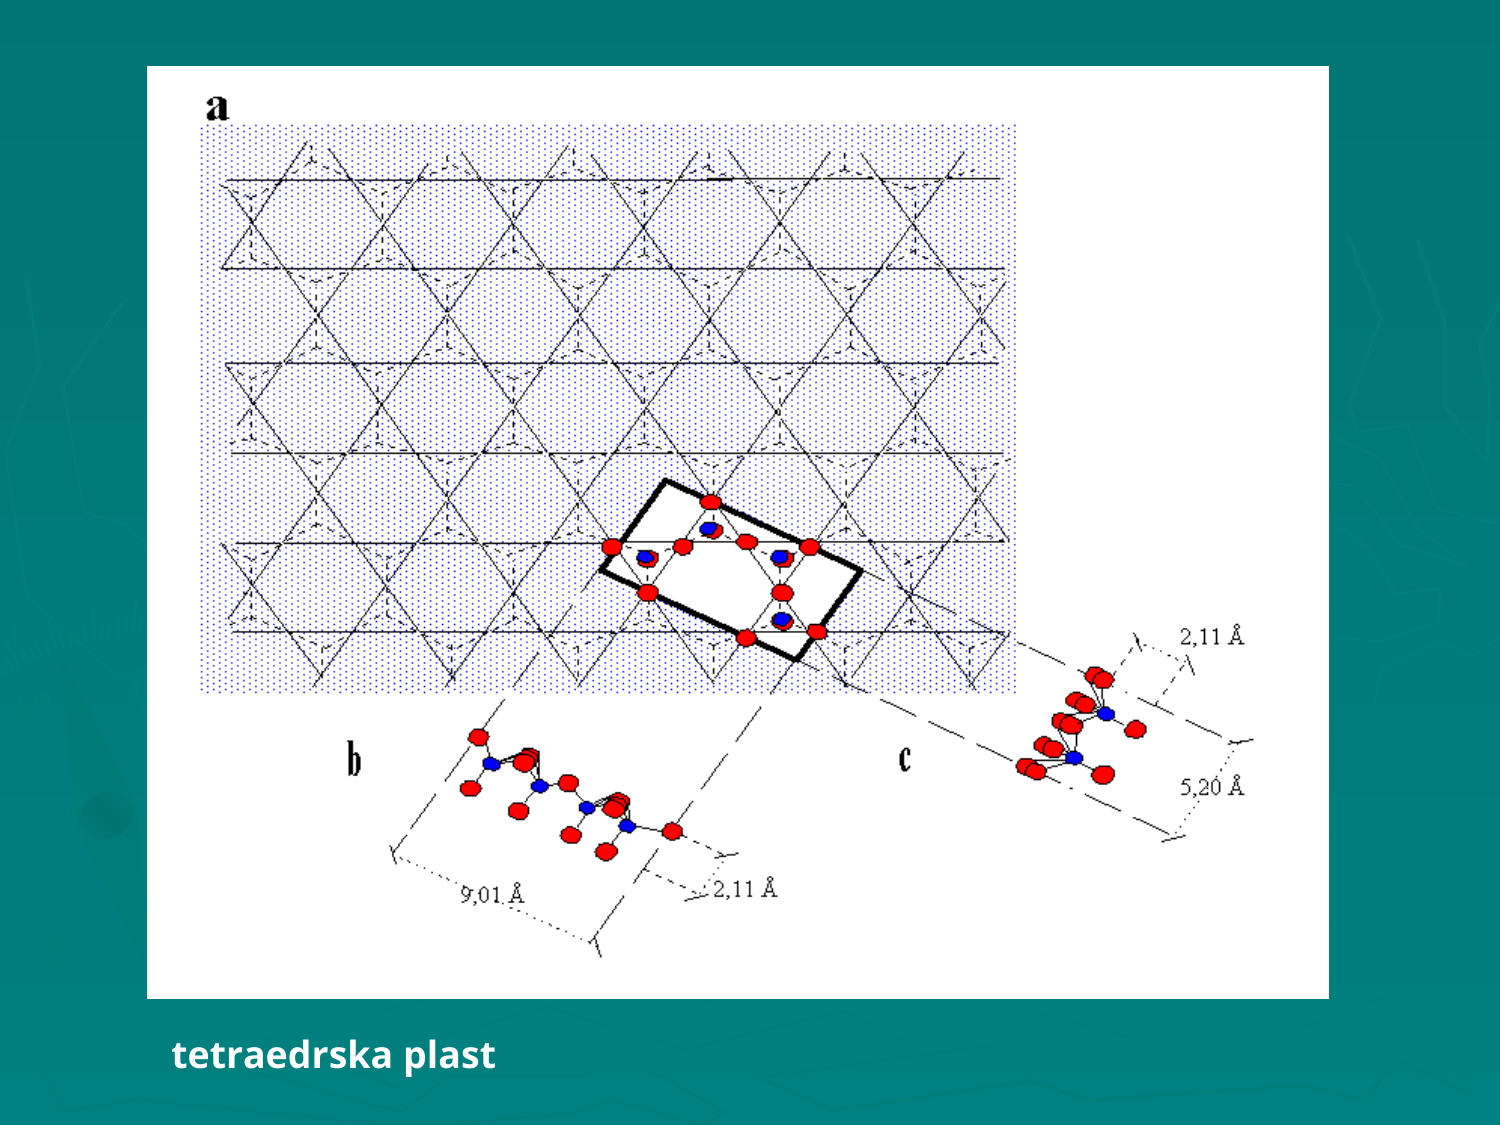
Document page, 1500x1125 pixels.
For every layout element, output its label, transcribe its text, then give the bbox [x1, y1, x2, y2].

picture [147, 66, 1329, 999]
text_box tetraedrska plast [156, 1023, 512, 1084]
